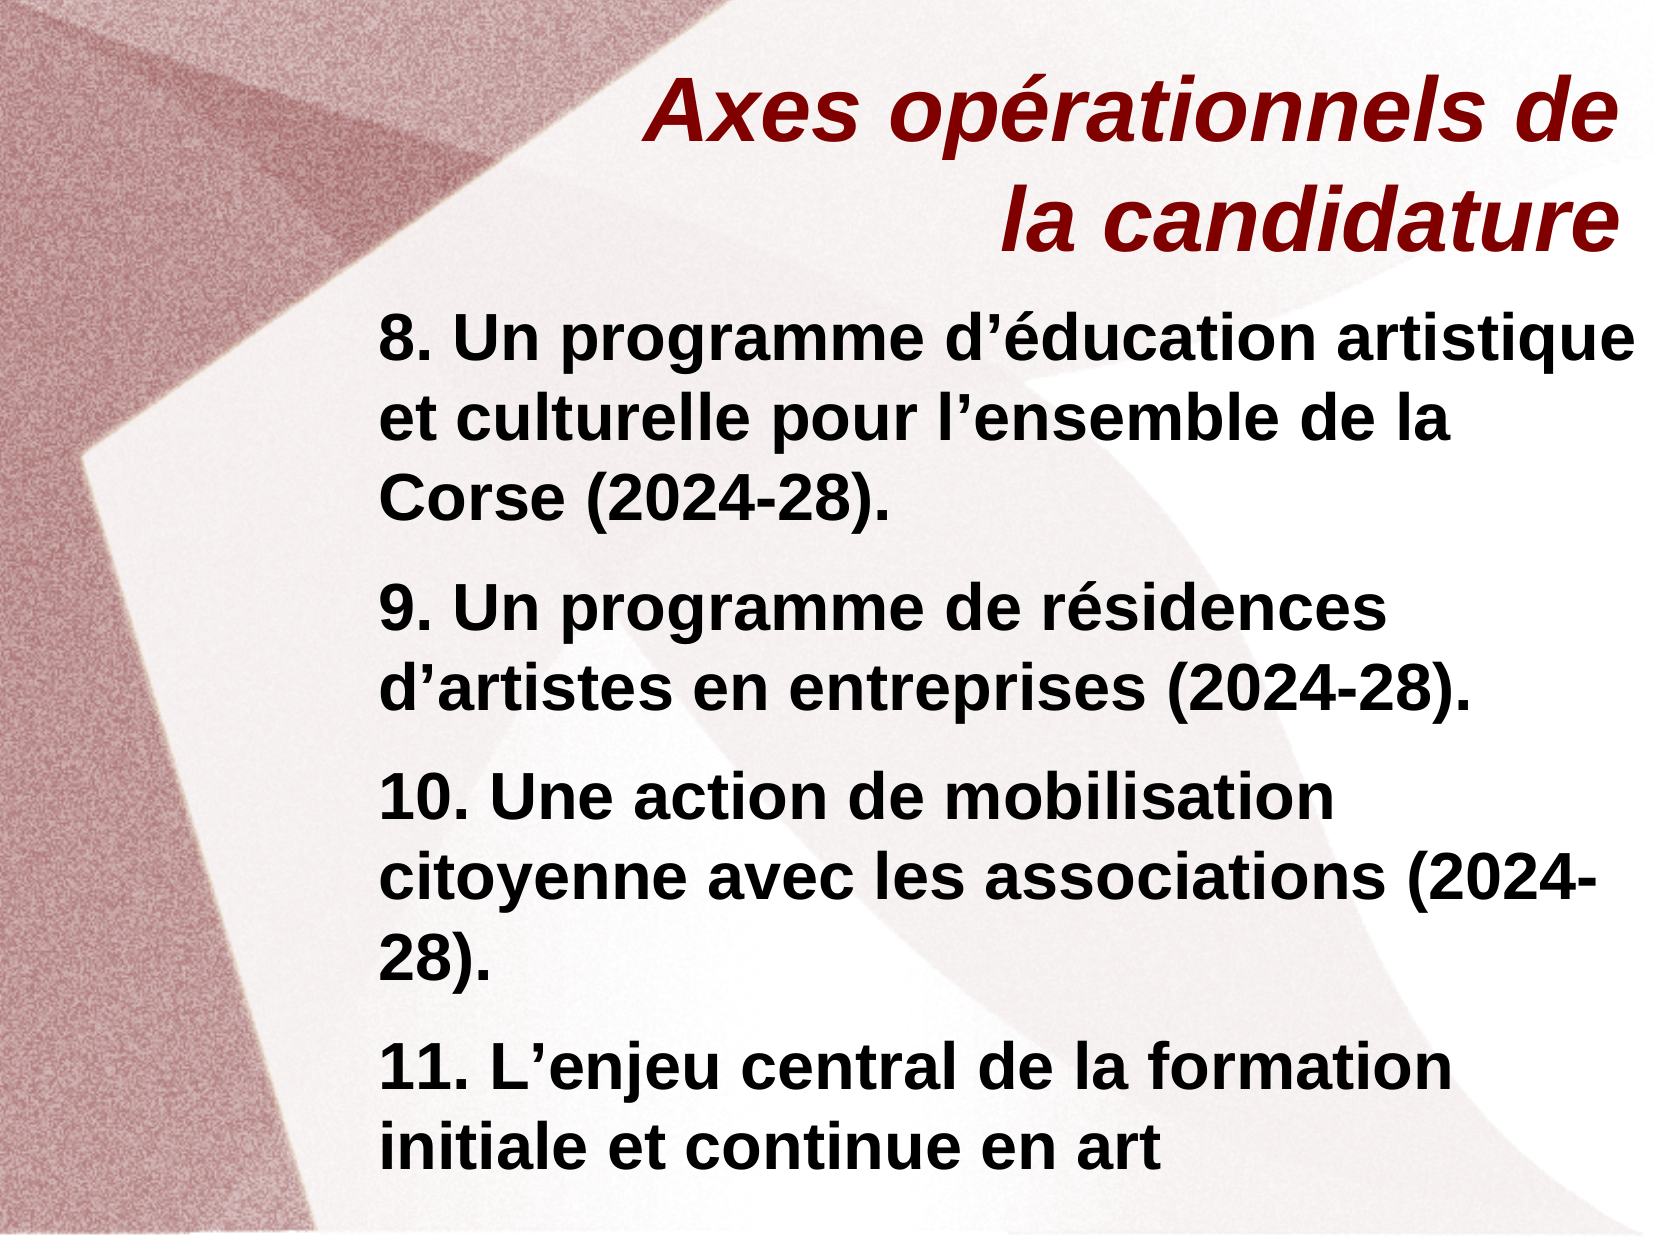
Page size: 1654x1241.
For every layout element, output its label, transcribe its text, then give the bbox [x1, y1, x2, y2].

list 8. Un programme d’éducation artistique et culturelle pour l’ensemble de la Corse (2024-28). 9. Un programme de résidences d’artistes en entreprises (2024-28). 10. Une action de mobilisation citoyenne avec les associations (2024-28). 11. L’enjeu central de la formation initiale et continue en art [378, 293, 1654, 1241]
title Axes opérationnels de la candidature [643, 49, 1654, 257]
